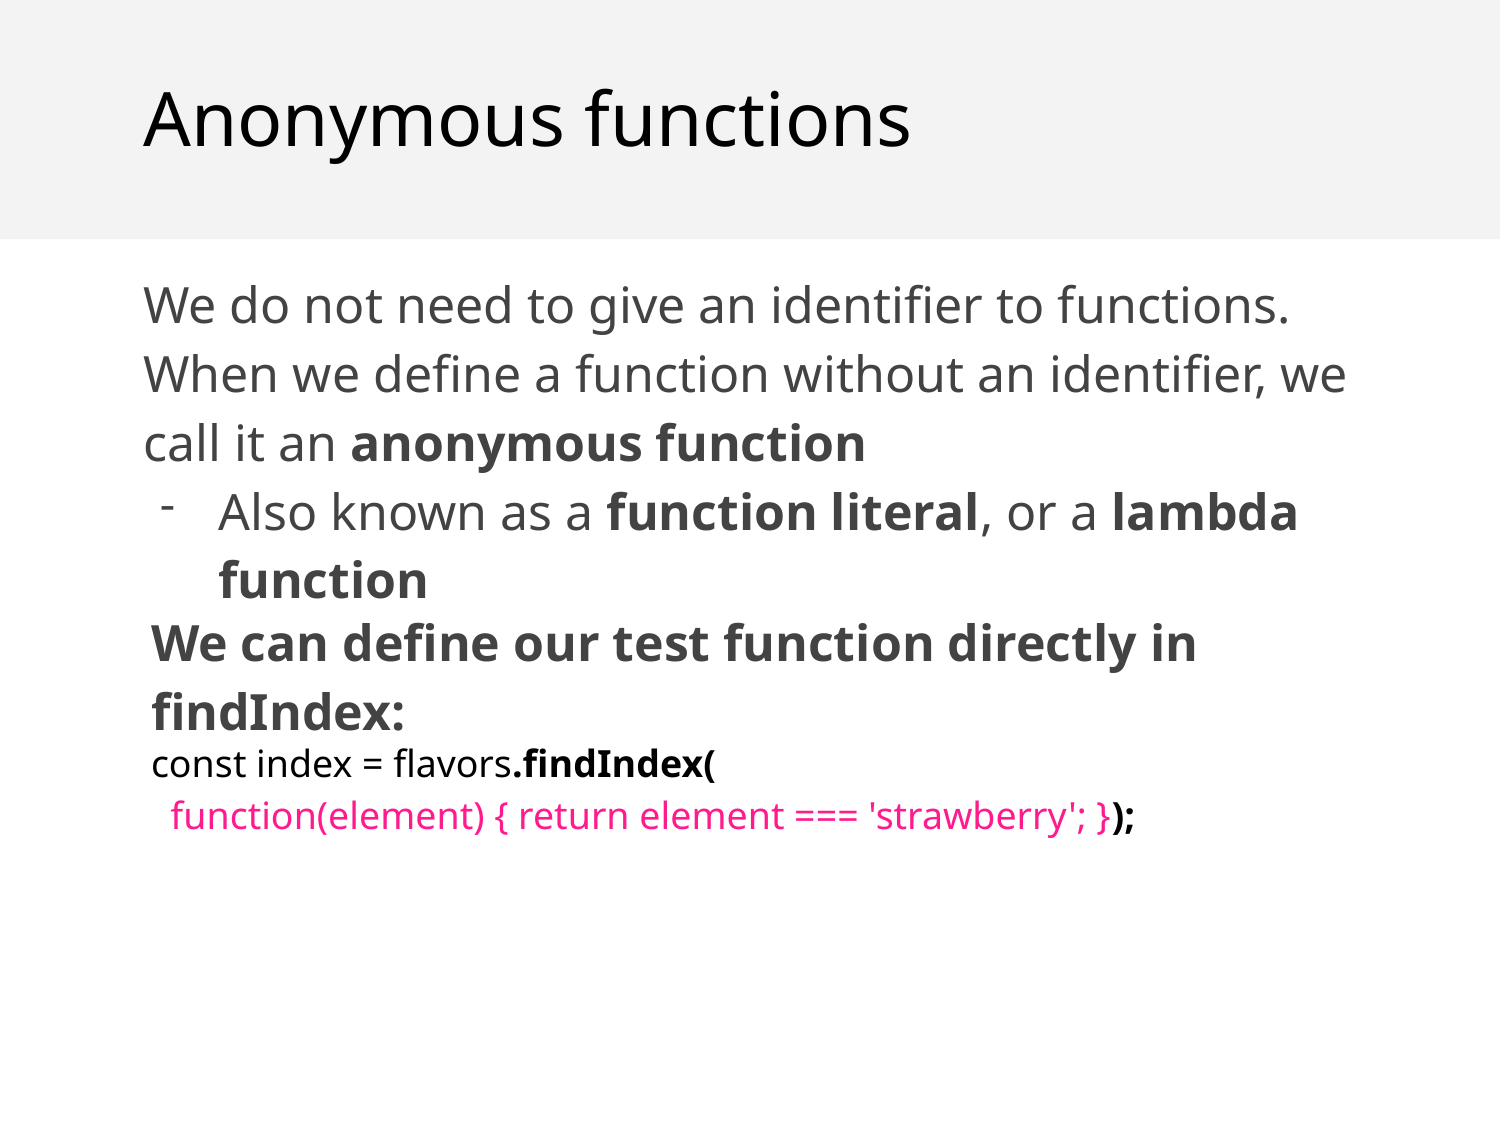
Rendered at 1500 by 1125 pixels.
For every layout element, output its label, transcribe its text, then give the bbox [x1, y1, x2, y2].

title Anonymous functions [128, 56, 1372, 183]
text_box const index = flavors.findIndex( function(element) { return element === 'strawberry'; }); [135, 718, 1380, 1019]
list We do not need to give an identifier to functions. When we define a function without an identifier, we call it an anonymous function Also known as a function literal, or a lambda function [128, 249, 1372, 576]
text_box We can define our test function directly in findIndex: [135, 642, 1405, 701]
